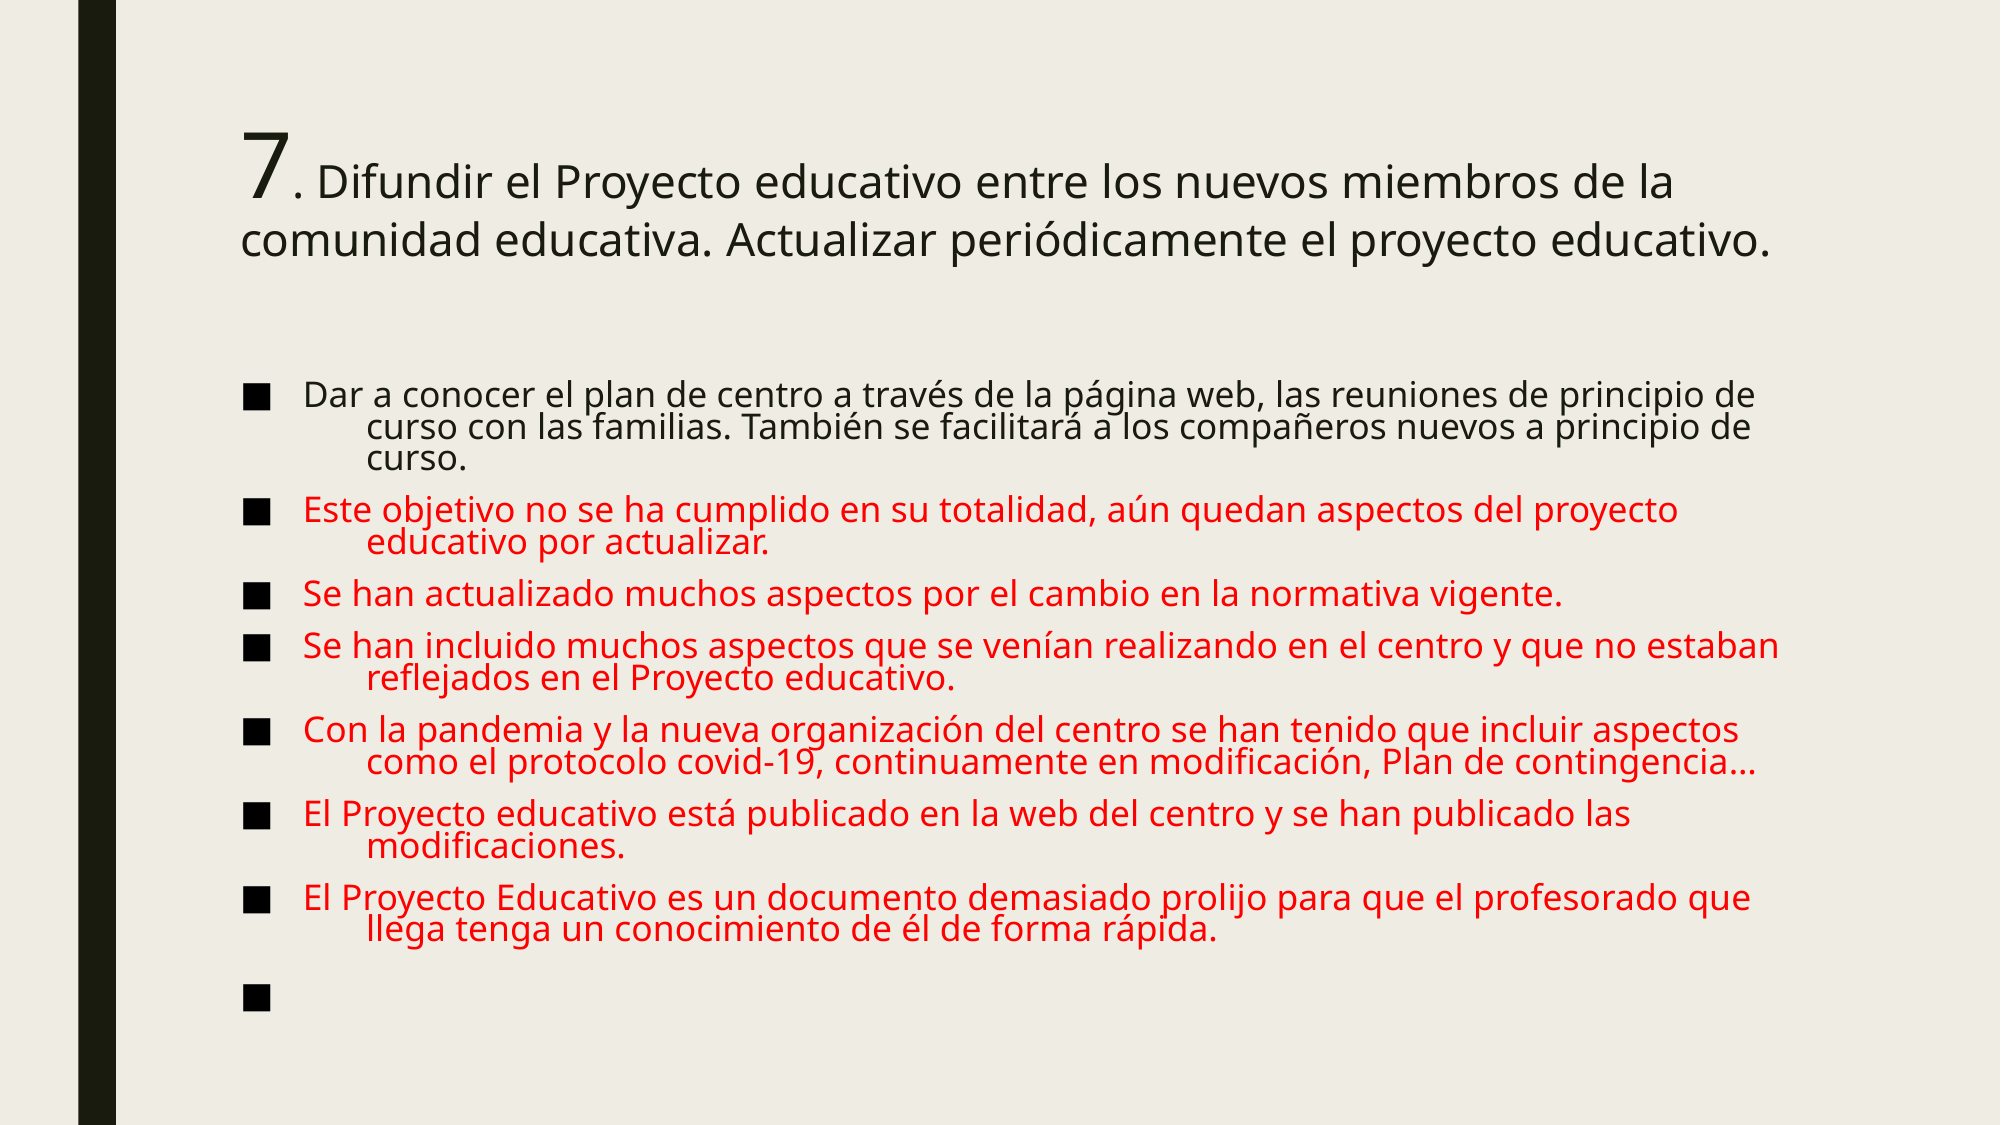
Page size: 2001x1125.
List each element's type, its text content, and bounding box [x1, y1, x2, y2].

title 7. Difundir el Proyecto educativo entre los nuevos miembros de la comunidad educativa. Actualizar periódicamente el proyecto educativo. [225, 112, 1801, 357]
list Dar a conocer el plan de centro a través de la página web, las reuniones de principio de curso con las familias. También se facilitará a los compañeros nuevos a principio de curso. Este objetivo no se ha cumplido en su totalidad, aún quedan aspectos del proyecto educativo por actualizar. Se han actualizado muchos aspectos por el cambio en la normativa vigente. Se han incluido muchos aspectos que se venían realizando en el centro y que no estaban reflejados en el Proyecto educativo. Con la pandemia y la nueva organización del centro se han tenido que incluir aspectos como el protocolo covid-19, continuamente en modificación, Plan de contingencia… El Proyecto educativo está publicado en la web del centro y se han publicado las modificaciones. El Proyecto Educativo es un documento demasiado prolijo para que el profesorado que llega tenga un conocimiento de él de forma rápida. [225, 375, 1801, 963]
